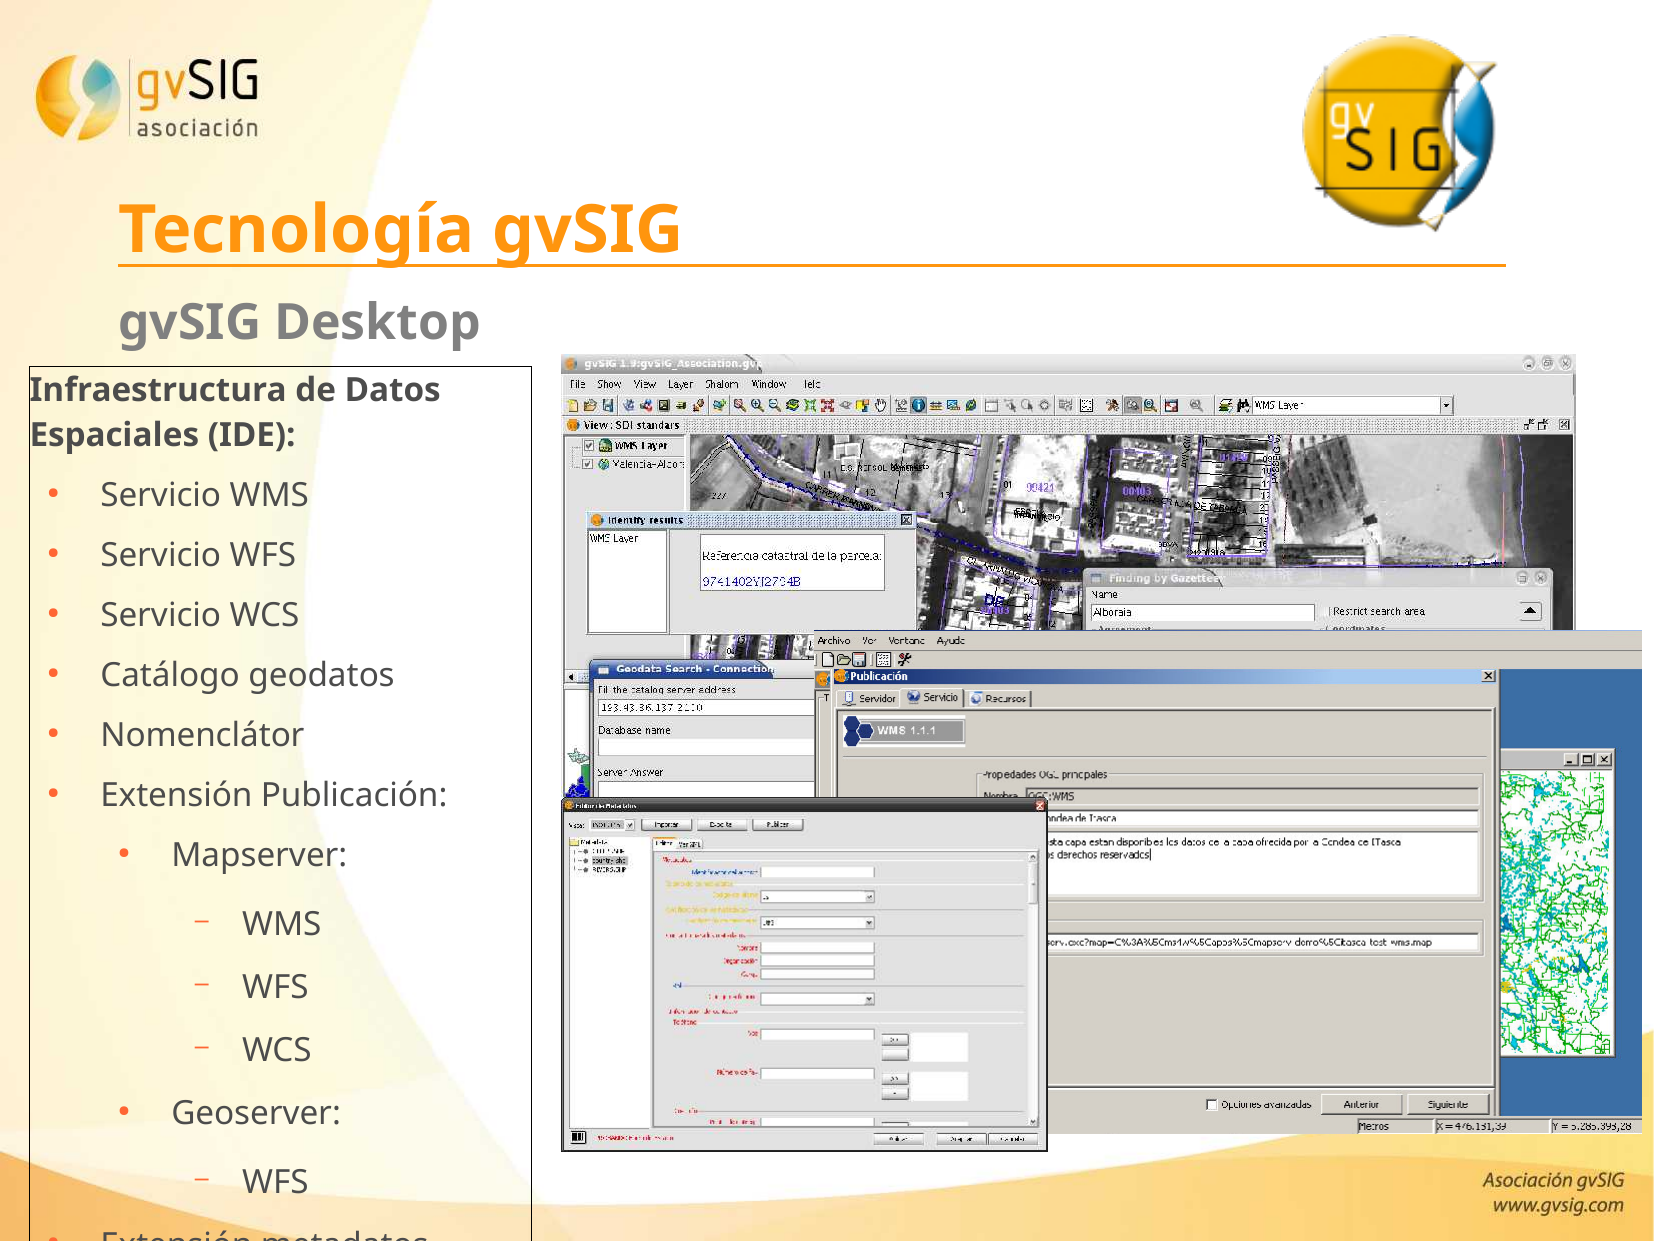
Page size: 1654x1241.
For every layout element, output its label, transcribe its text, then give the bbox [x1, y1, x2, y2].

list Infraestructura de Datos Espaciales (IDE): Servicio WMS Servicio WFS Servicio WCS Catálogo geodatos Nomenclátor Extensión Publicación: Mapserver: WMS WFS WCS Geoserver: WFS Extensión metadatos [29, 366, 532, 1165]
title gvSIG Desktop [118, 276, 857, 365]
title Tecnología gvSIG [118, 177, 1607, 276]
picture [30, 1165, 531, 1241]
picture [0, 0, 1654, 1241]
